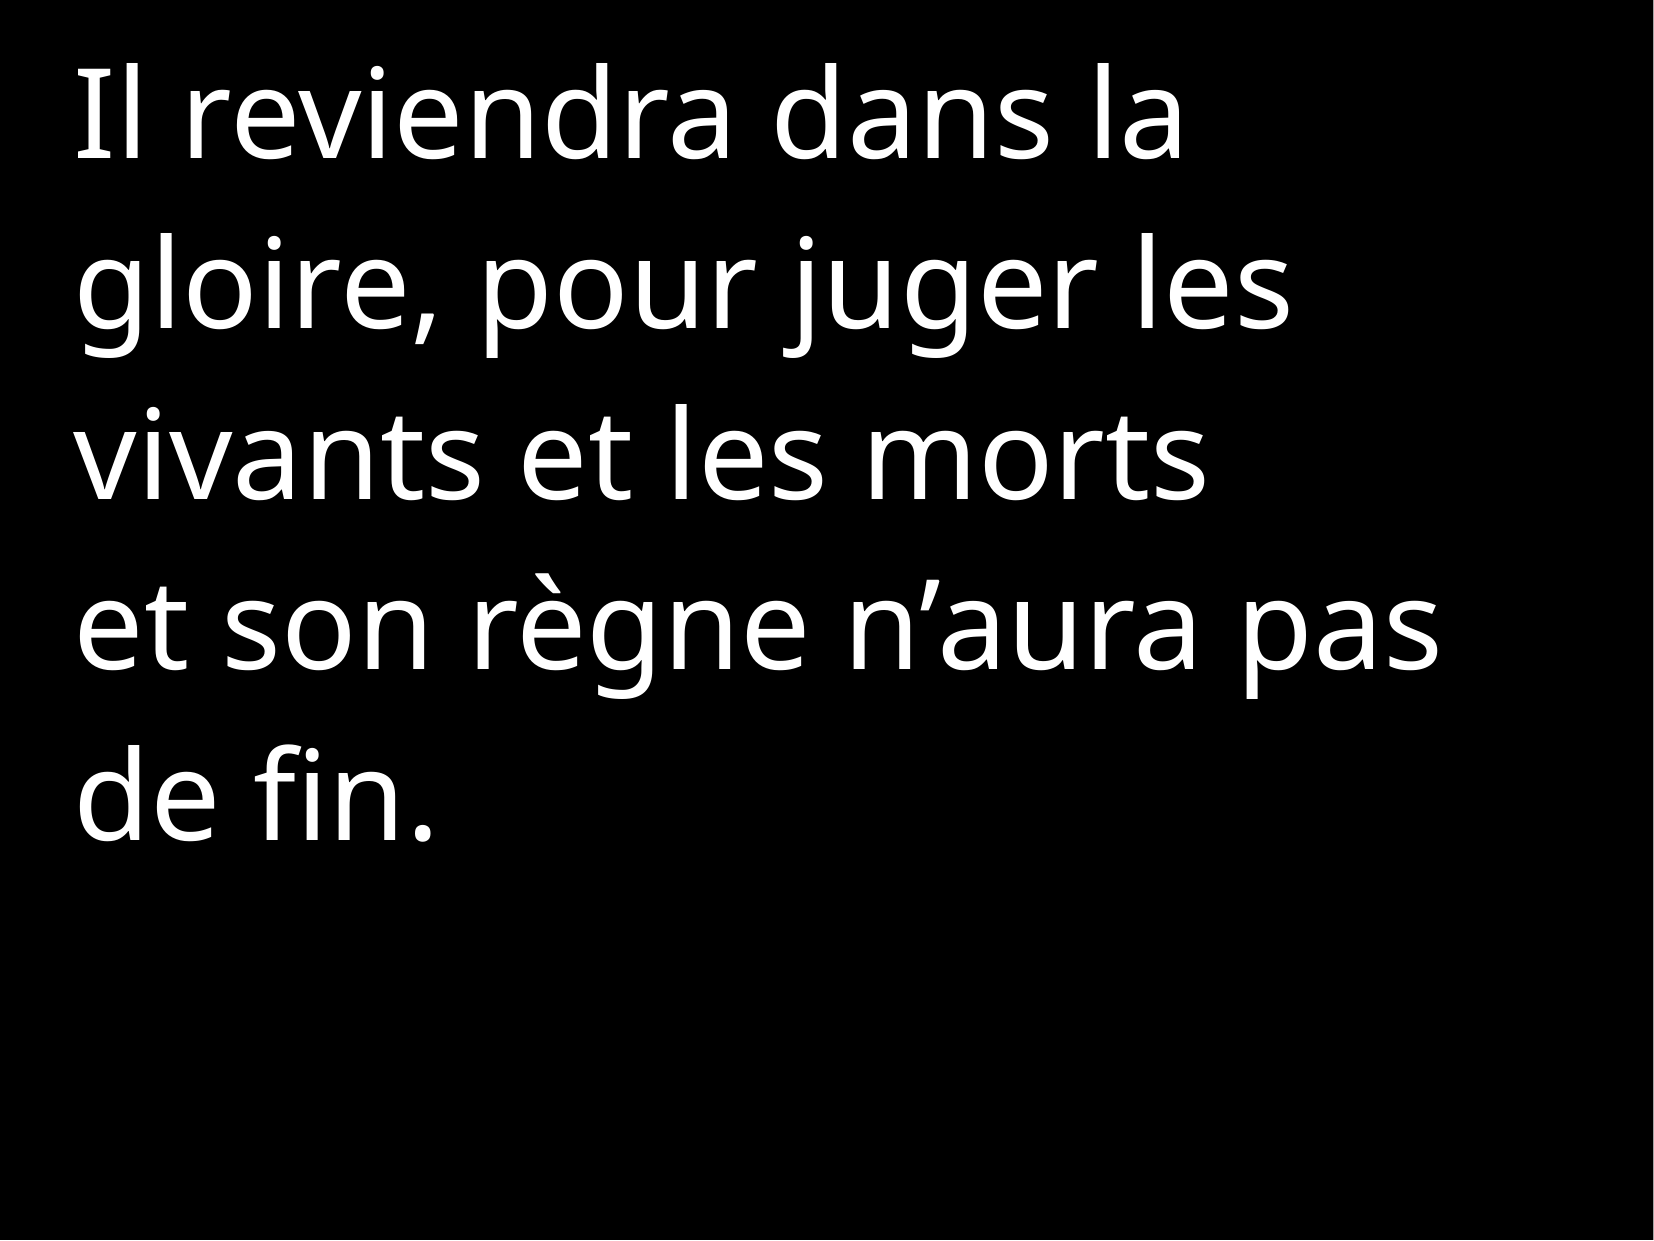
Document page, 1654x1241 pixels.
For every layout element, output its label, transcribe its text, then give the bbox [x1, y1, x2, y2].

text_box Il reviendra dans la gloire, pour juger les vivants et les morts et son règne n’aura pas de fin. [59, 17, 1489, 904]
